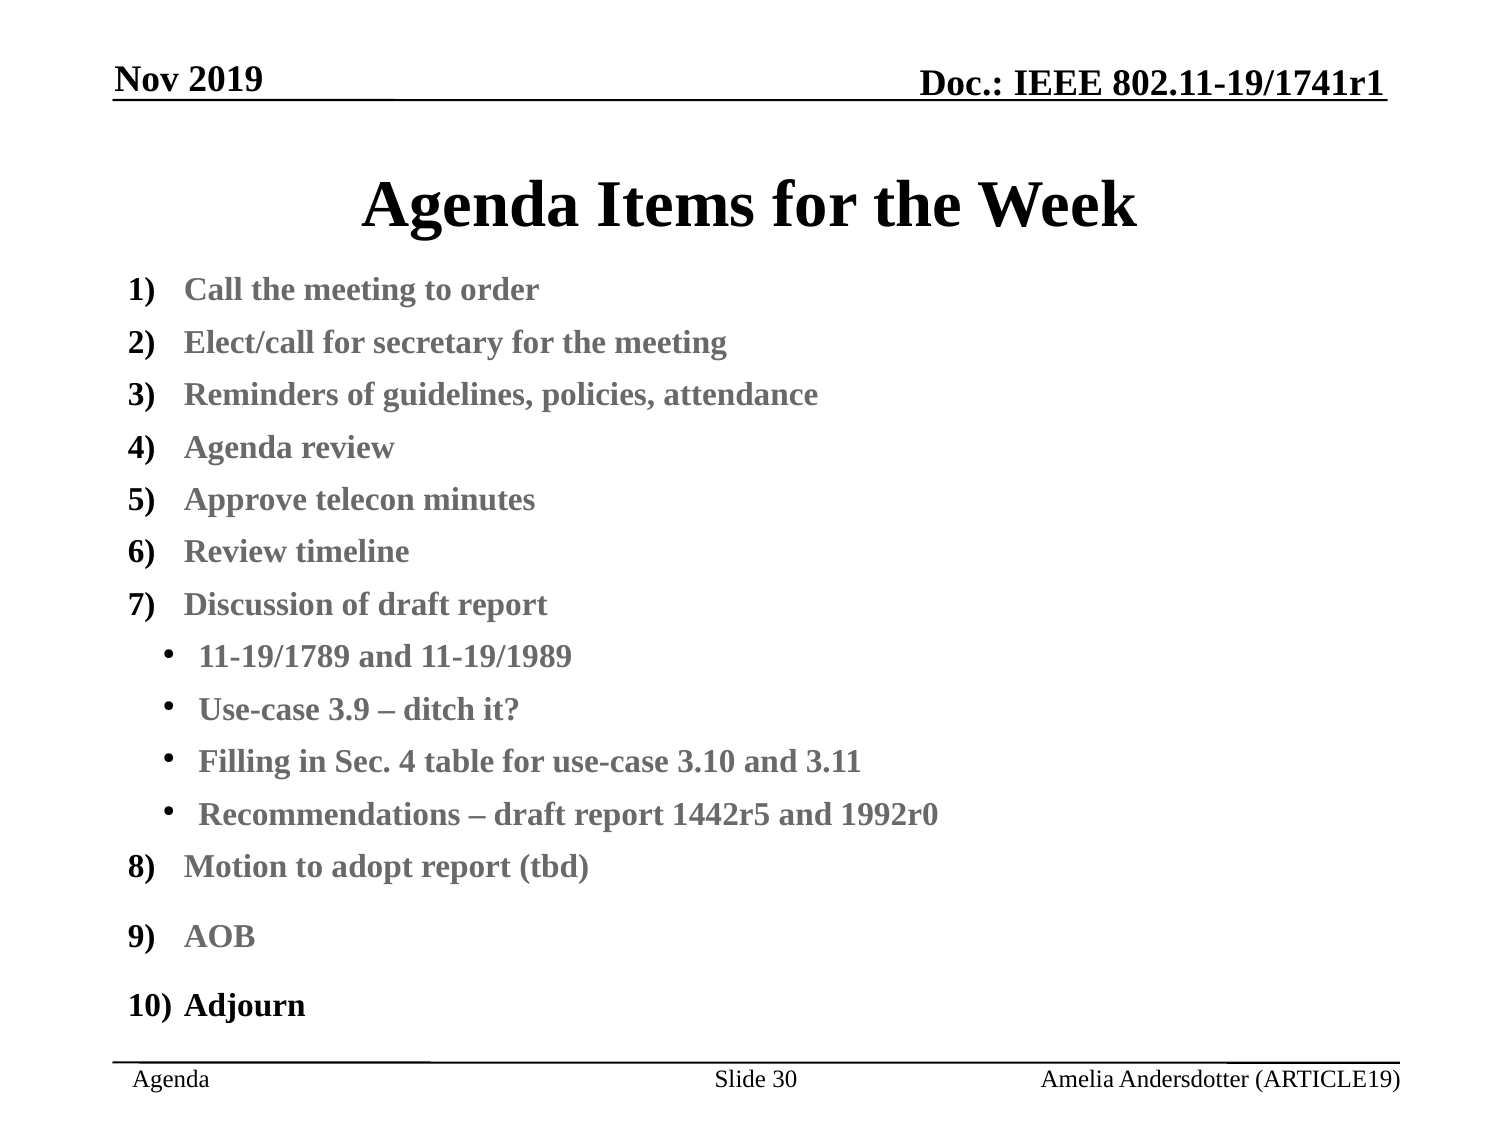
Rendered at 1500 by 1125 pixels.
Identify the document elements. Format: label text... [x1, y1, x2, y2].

text_box Amelia Andersdotter (ARTICLE19) [878, 1062, 1401, 1092]
text_box Agenda Items for the Week [112, 112, 1387, 287]
text_box Slide <number> [712, 1062, 799, 1122]
text_box Call the meeting to order Elect/call for secretary for the meeting Reminders of guidelines, policies, attendance Agenda review Approve telecon minutes Review timeline Discussion of draft report 11-19/1789 and 11-19/1989 Use-case 3.9 – ditch it? Filling in Sec. 4 table for use-case 3.10 and 3.11 Recommendations – draft report 1442r5 and 1992r0 Motion to adopt report (tbd) AOB Adjourn [112, 287, 1387, 1040]
text_box Nov 2019 [114, 54, 422, 99]
